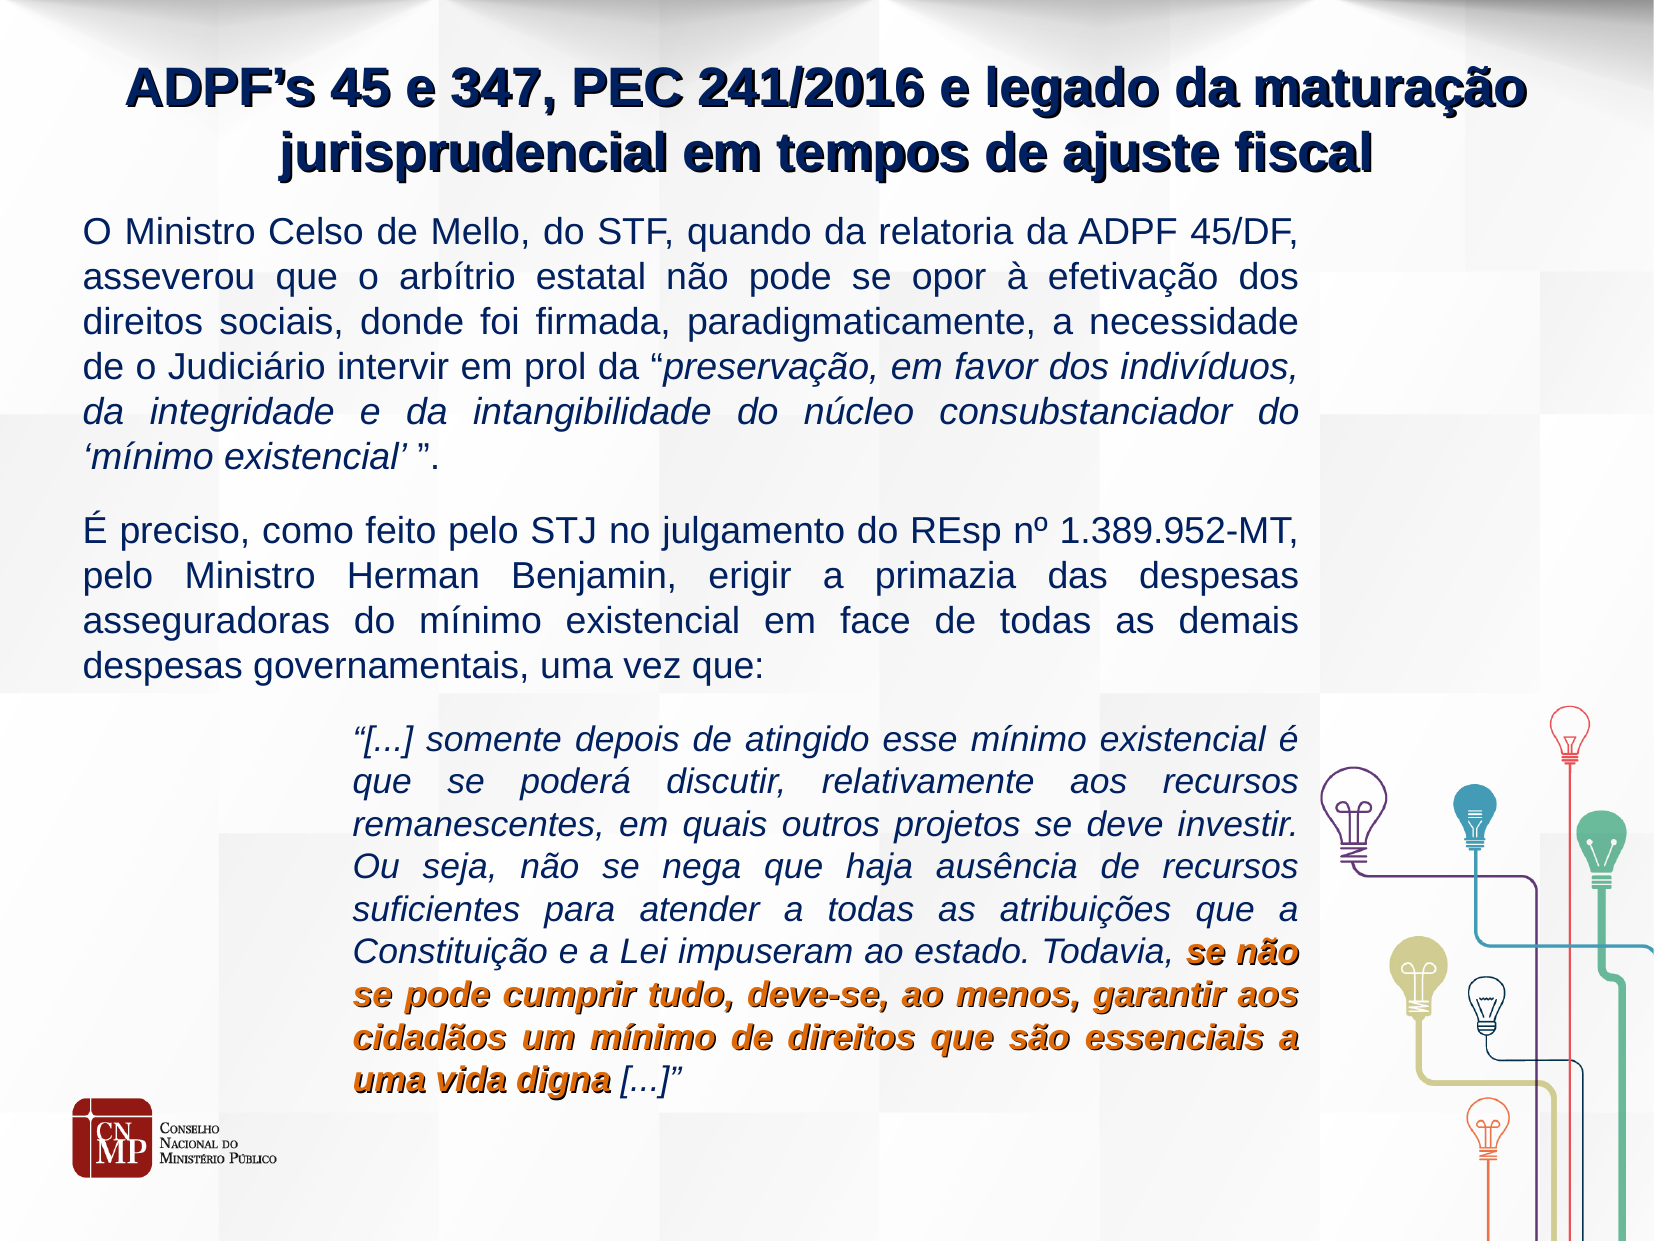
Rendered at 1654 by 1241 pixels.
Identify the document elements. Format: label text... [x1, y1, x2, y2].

title ADPF’s 45 e 347, PEC 241/2016 e legado da maturação jurisprudencial em tempos de ajuste fiscal [82, 49, 1571, 184]
list O Ministro Celso de Mello, do STF, quando da relatoria da ADPF 45/DF, asseverou que o arbítrio estatal não pode se opor à efetivação dos direitos sociais, donde foi firmada, paradigmaticamente, a necessidade de o Judiciário intervir em prol da “preservação, em favor dos indivíduos, da integridade e da intangibilidade do núcleo consubstanciador do ‘mínimo existencial’ ”. É preciso, como feito pelo STJ no julgamento do REsp nº 1.389.952-MT, pelo Ministro Herman Benjamin, erigir a primazia das despesas asseguradoras do mínimo existencial em face de todas as demais despesas governamentais, uma vez que: “[...] somente depois de atingido esse mínimo existencial é que se poderá discutir, relativamente aos recursos remanescentes, em quais outros projetos se deve investir. Ou seja, não se nega que haja ausência de recursos suficientes para atender a todas as atribuições que a Constituição e a Lei impuseram ao estado. Todavia, se não se pode cumprir tudo, deve-se, ao menos, garantir aos cidadãos um mínimo de direitos que são essenciais a uma vida digna [...]” [82, 206, 1300, 1109]
